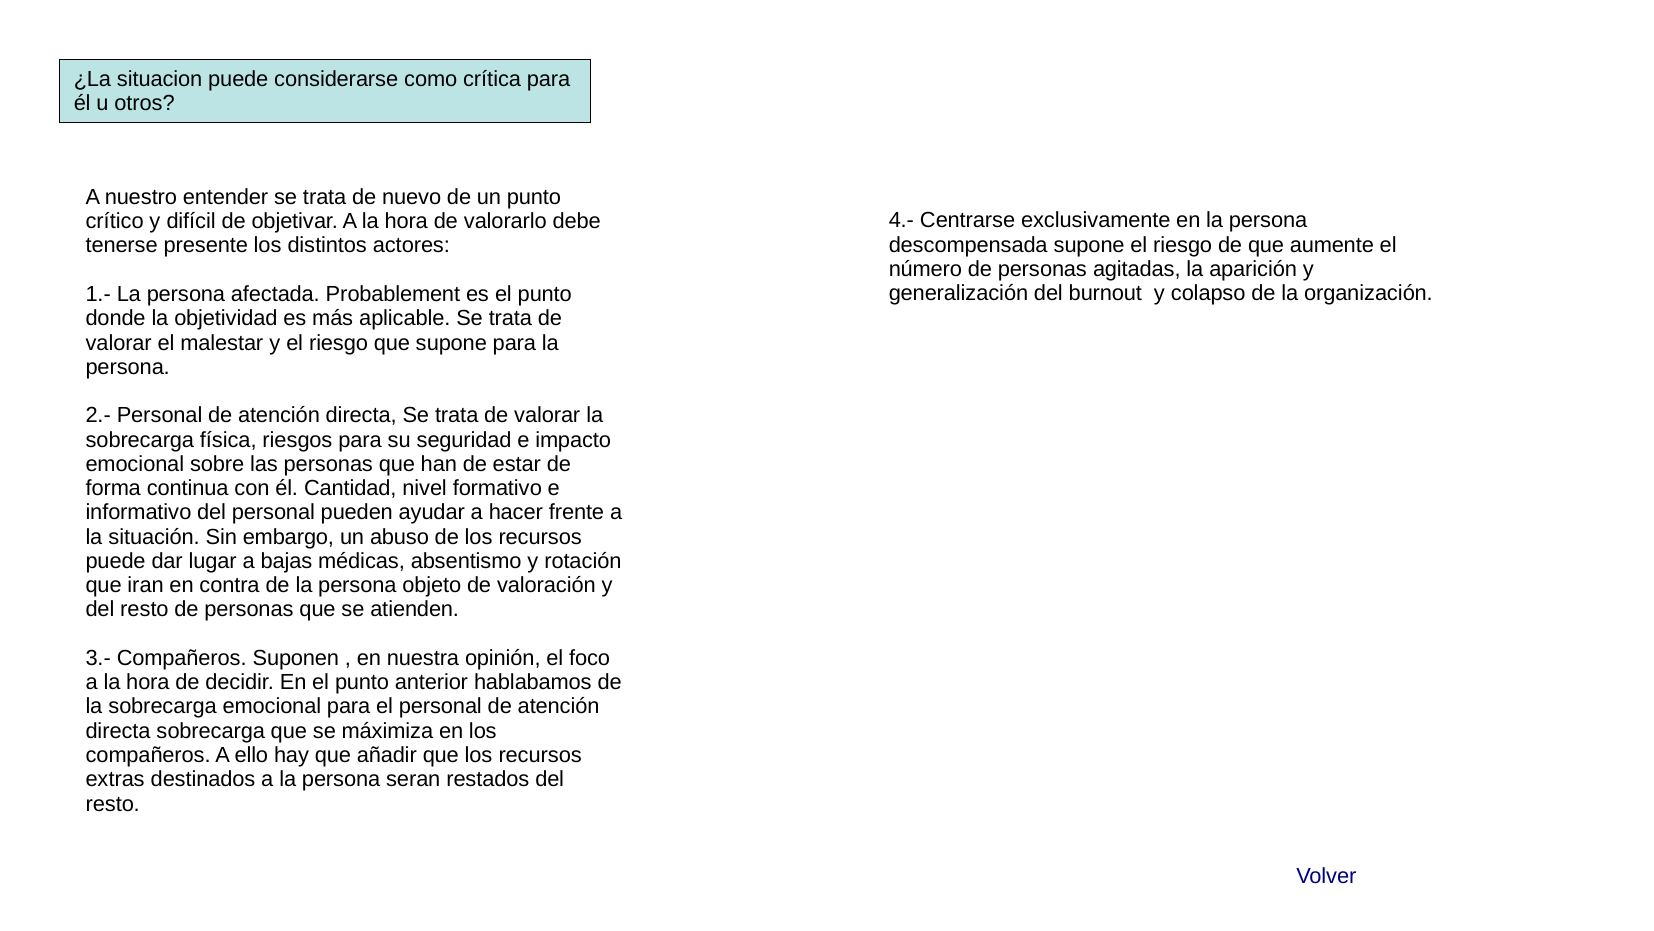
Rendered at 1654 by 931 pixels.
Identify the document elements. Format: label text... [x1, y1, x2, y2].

text_box A nuestro entender se trata de nuevo de un punto crítico y difícil de objetivar. A la hora de valorarlo debe tenerse presente los distintos actores: 1.- La persona afectada. Probablement es el punto donde la objetividad es más aplicable. Se trata de valorar el malestar y el riesgo que supone para la persona. 2.- Personal de atención directa, Se trata de valorar la sobrecarga física, riesgos para su seguridad e impacto emocional sobre las personas que han de estar de forma continua con él. Cantidad, nivel formativo e informativo del personal pueden ayudar a hacer frente a la situación. Sin embargo, un abuso de los recursos puede dar lugar a bajas médicas, absentismo y rotación que iran en contra de la persona objeto de valoración y del resto de personas que se atienden. 3.- Compañeros. Suponen , en nuestra opinión, el foco a la hora de decidir. En el punto anterior hablabamos de la sobrecarga emocional para el personal de atención directa sobrecarga que se máximiza en los compañeros. A ello hay que añadir que los recursos extras destinados a la persona seran restados del resto. [70, 177, 638, 872]
text_box 4.- Centrarse exclusivamente en la persona descompensada supone el riesgo de que aumente el número de personas agitadas, la aparición y generalización del burnout y colapso de la organización. [874, 200, 1453, 337]
text_box Volver [1281, 856, 1459, 896]
text_box ¿La situacion puede considerarse como crítica para él u otros? [59, 59, 591, 123]
